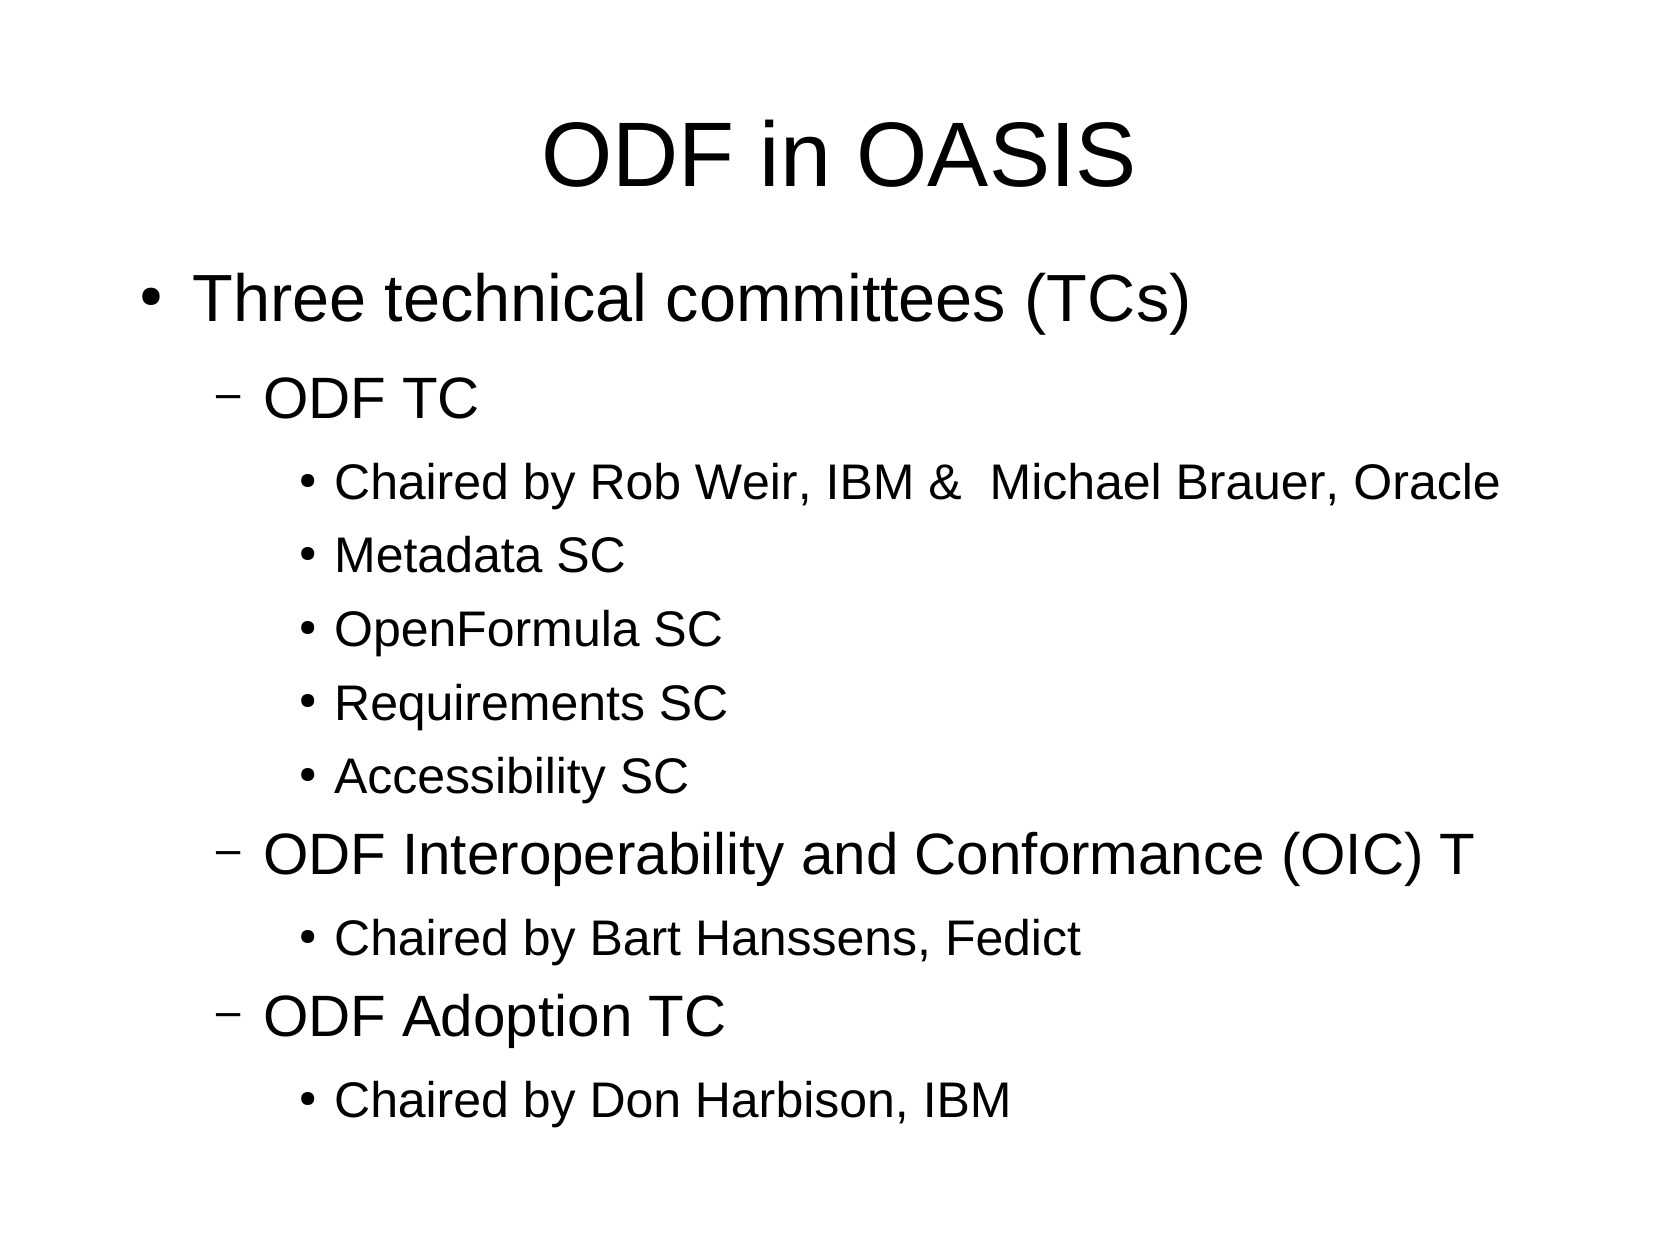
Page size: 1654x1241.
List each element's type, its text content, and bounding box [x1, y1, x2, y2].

title ODF in OASIS [133, 50, 1546, 258]
list Three technical committees (TCs) ODF TC Chaired by Rob Weir, IBM & Michael Brauer, Oracle Metadata SC OpenFormula SC Requirements SC Accessibility SC ODF Interoperability and Conformance (OIC) T Chaired by Bart Hanssens, Fedict ODF Adoption TC Chaired by Don Harbison, IBM [121, 261, 1534, 1210]
